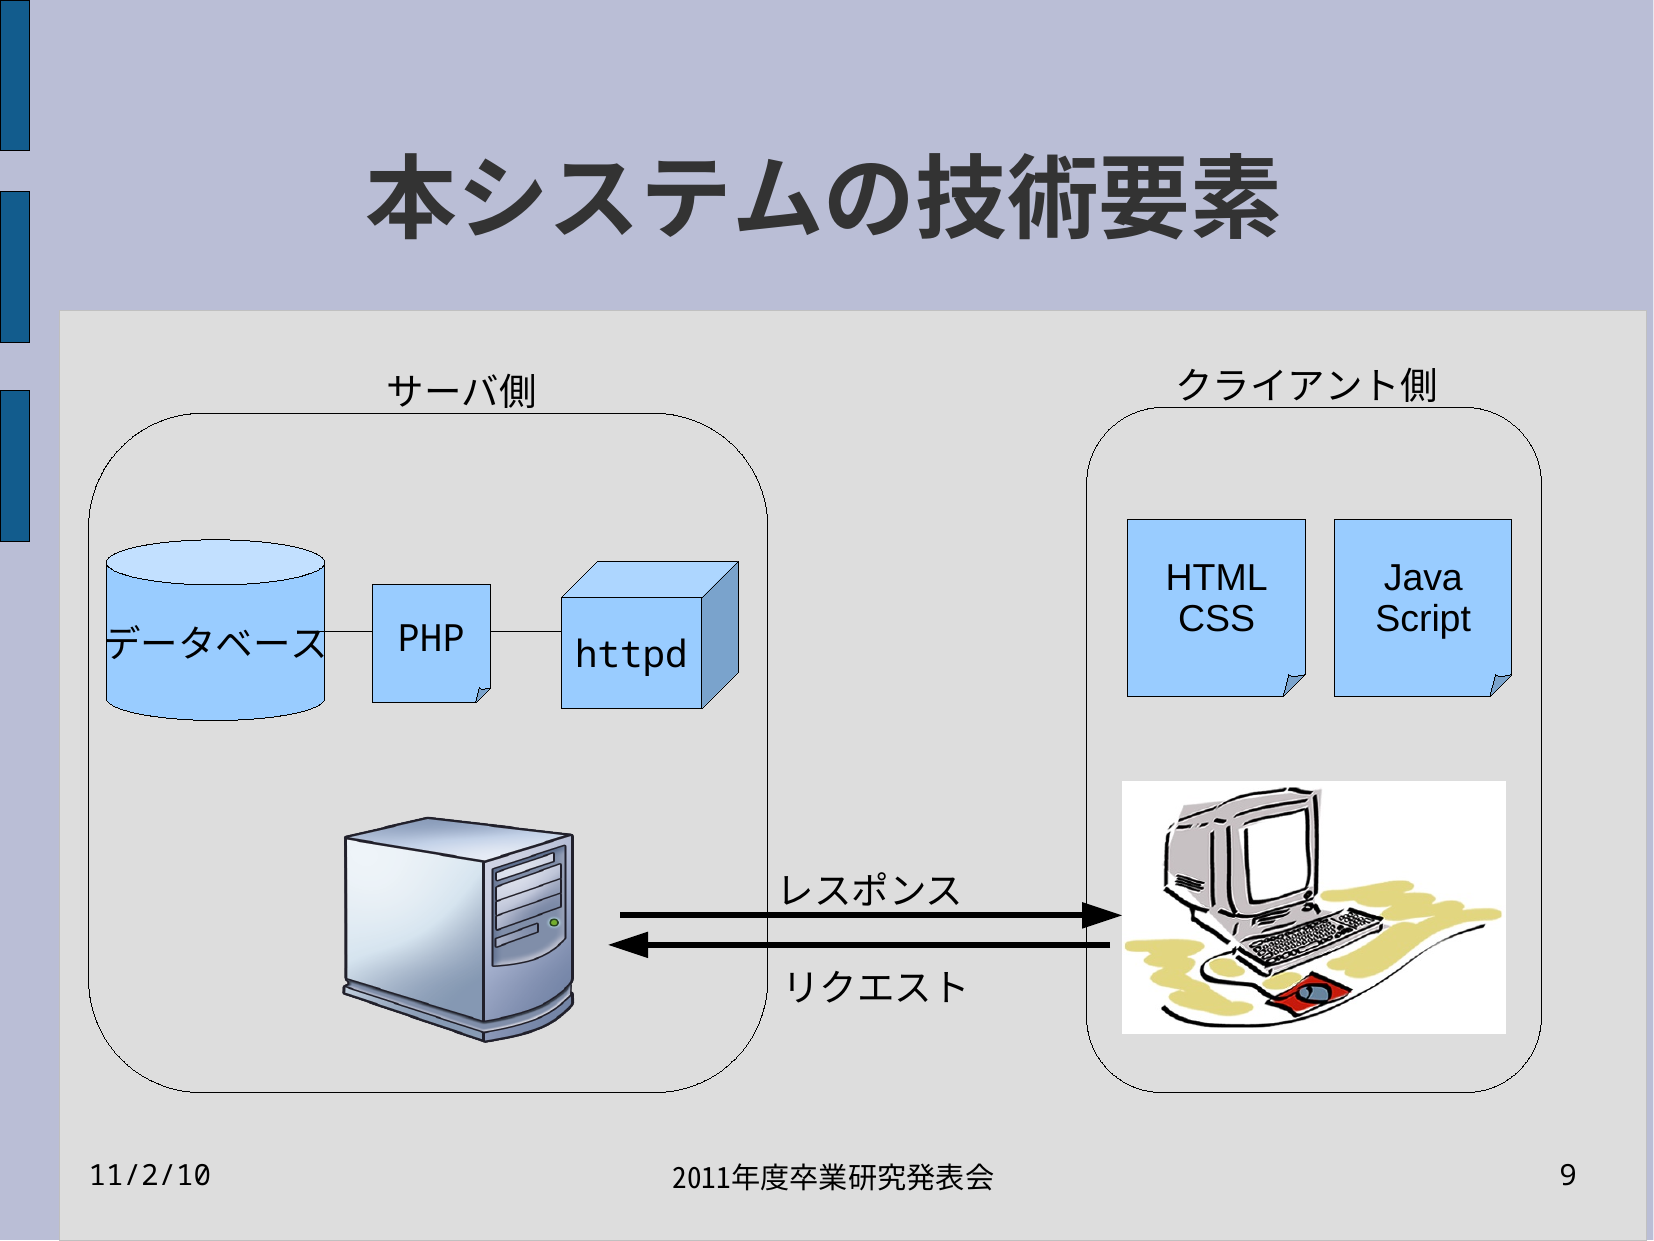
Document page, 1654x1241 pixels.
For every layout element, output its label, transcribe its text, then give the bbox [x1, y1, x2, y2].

text_box [1086, 407, 1542, 1093]
text_box [621, 918, 768, 942]
text_box リクエスト [767, 950, 985, 1003]
text_box [88, 413, 768, 1093]
picture [295, 797, 621, 1062]
text_box サーバ側 [372, 354, 552, 410]
picture [1122, 781, 1506, 1034]
title 本システムの技術要素 [118, 88, 1531, 296]
text_box レスポンス [761, 853, 979, 906]
text_box クライアント側 [1160, 348, 1453, 404]
